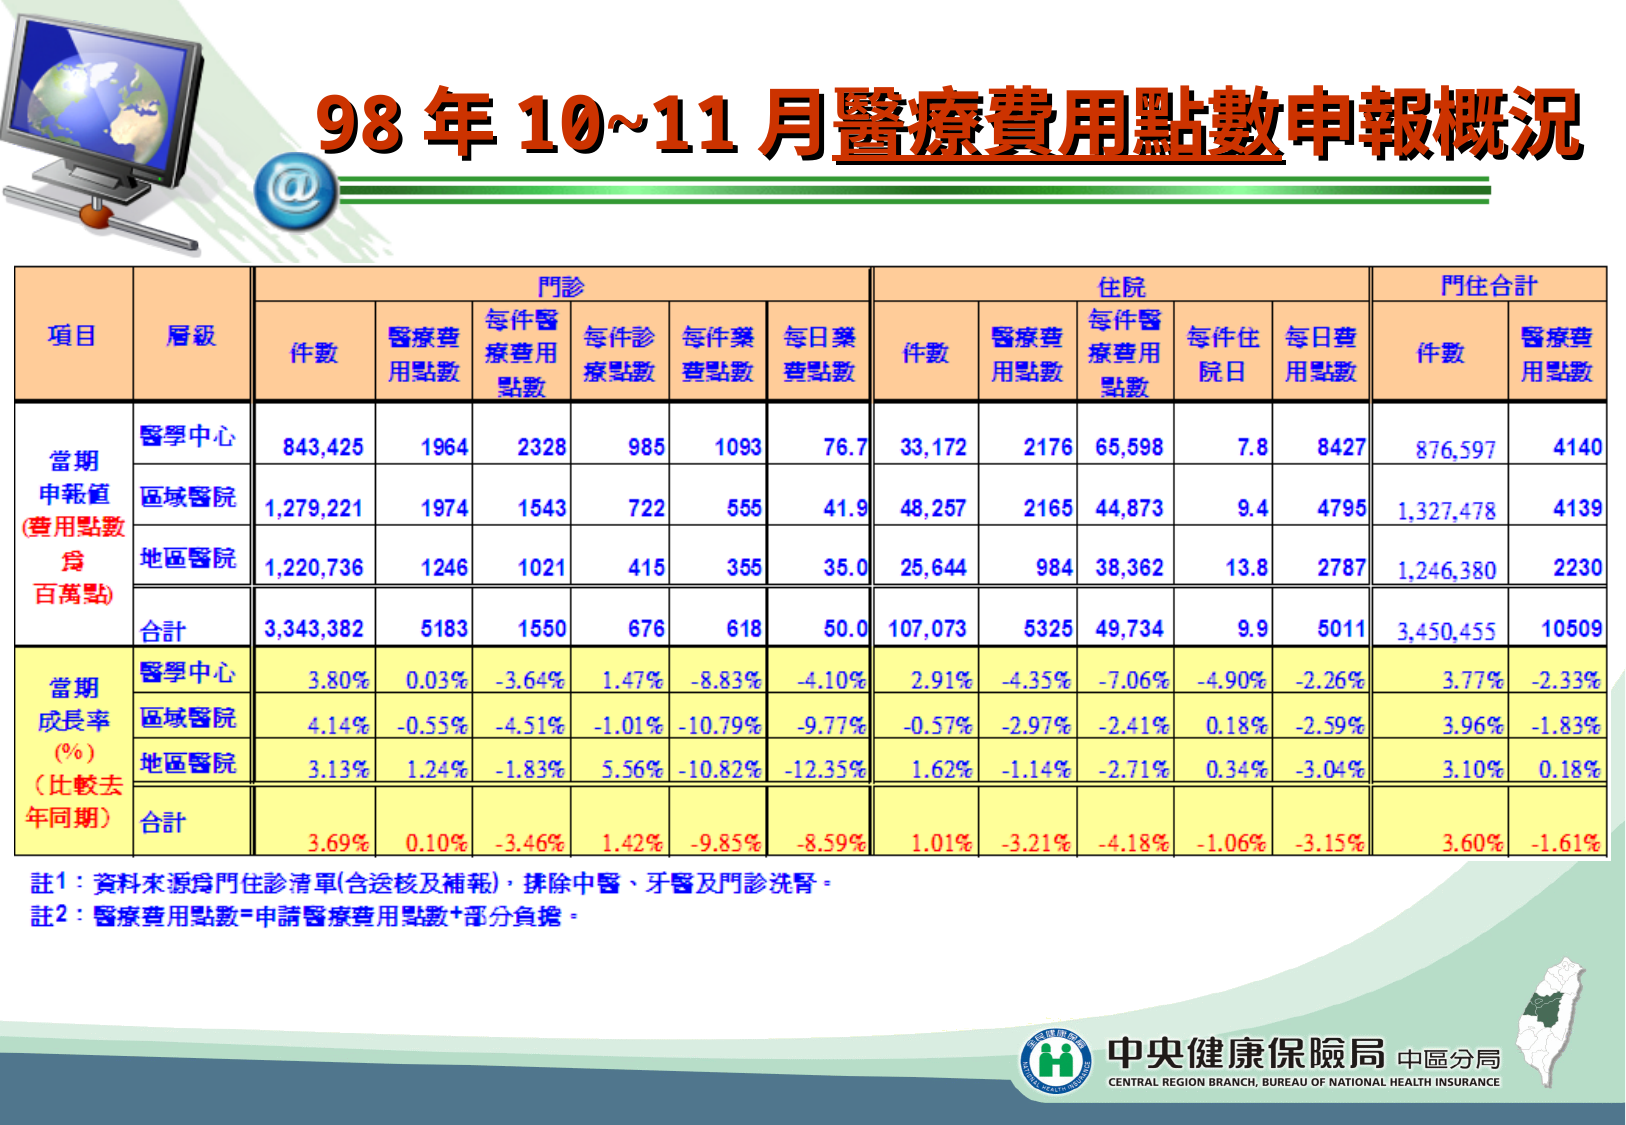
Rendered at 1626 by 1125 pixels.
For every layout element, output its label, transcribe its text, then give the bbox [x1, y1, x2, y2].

text_box 98年10~11月醫療費用點數申報概況 [298, 22, 1609, 234]
picture [27, 867, 842, 936]
picture [14, 264, 1611, 861]
